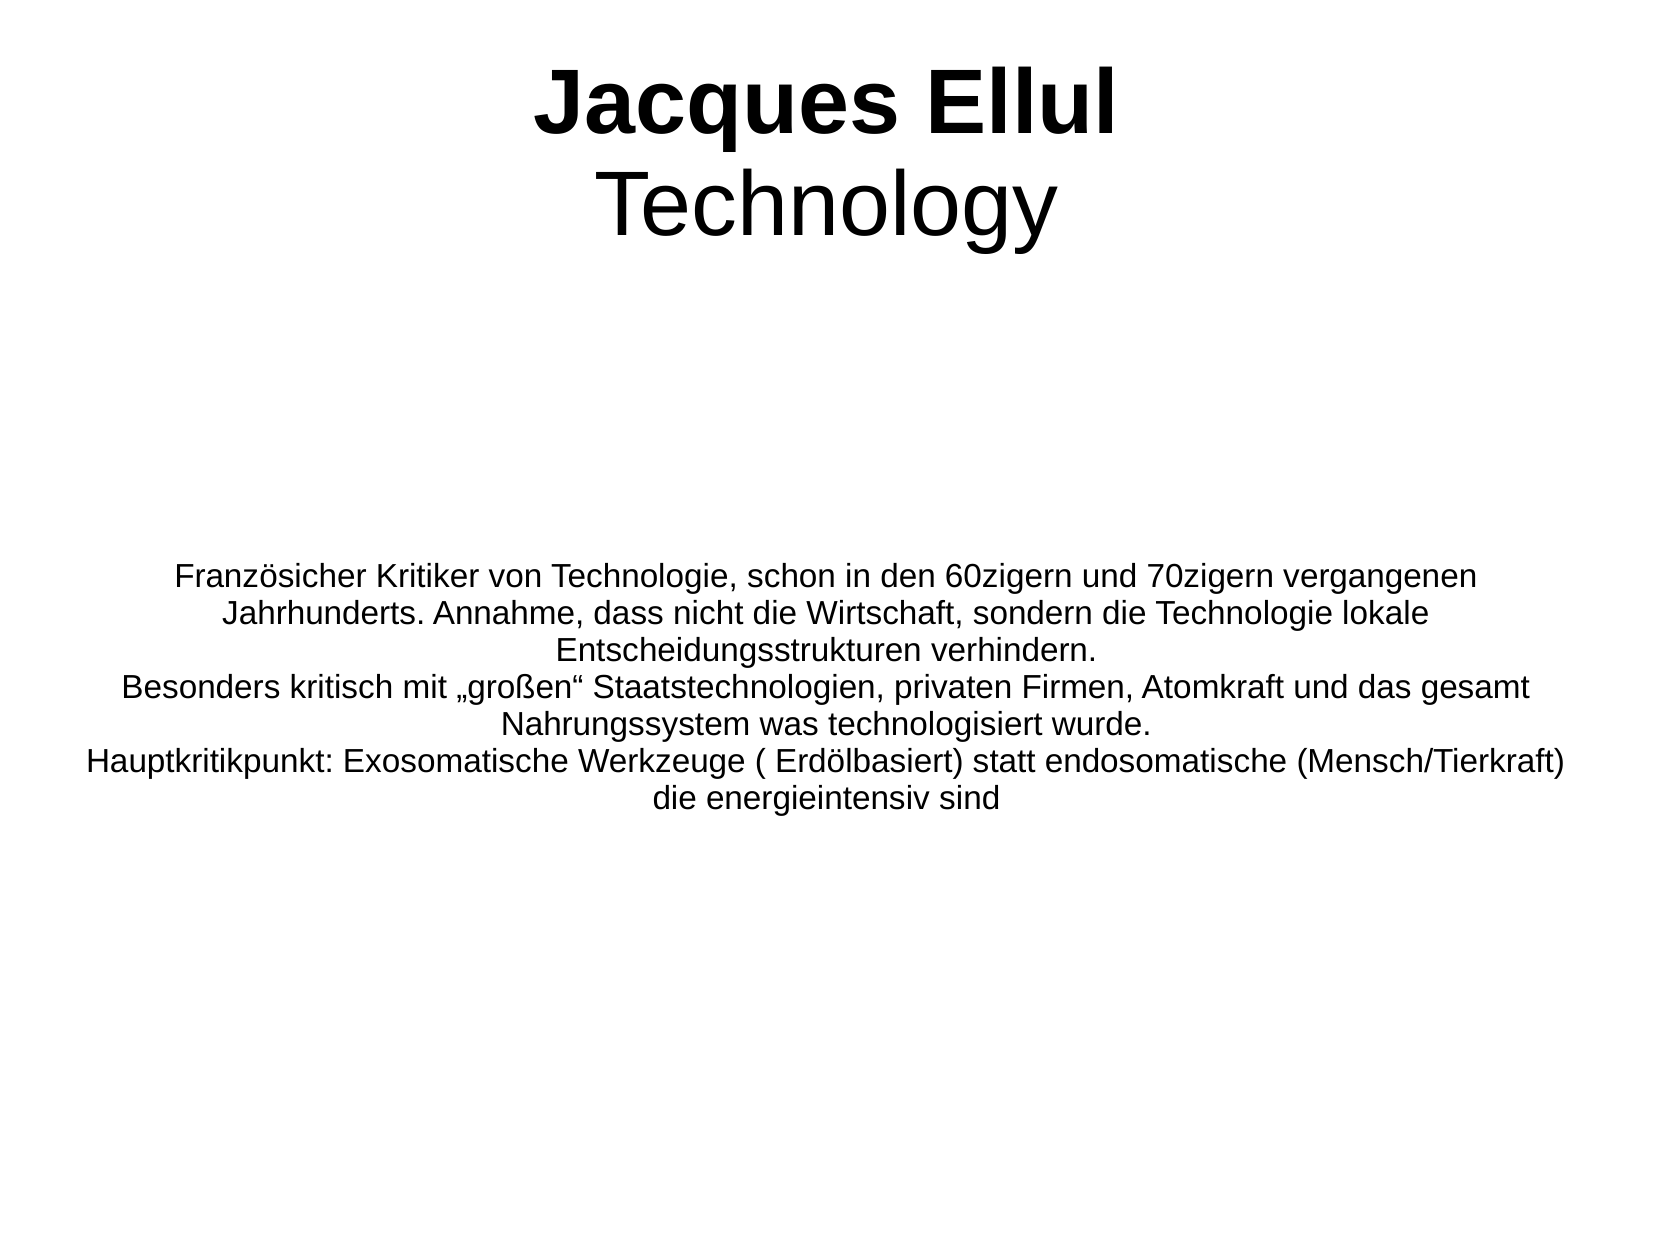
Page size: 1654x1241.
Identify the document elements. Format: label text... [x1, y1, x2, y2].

subtitle Französicher Kritiker von Technologie, schon in den 60zigern und 70zigern vergangenen Jahrhunderts. Annahme, dass nicht die Wirtschaft, sondern die Technologie lokale Entscheidungsstrukturen verhindern. Besonders kritisch mit „großen“ Staatstechnologien, privaten Firmen, Atomkraft und das gesamt Nahrungssystem was technologisiert wurde. Hauptkritikpunkt: Exosomatische Werkzeuge ( Erdölbasiert) statt endosomatische (Mensch/Tierkraft) die energieintensiv sind [82, 290, 1571, 1010]
title Jacques Ellul Technology [82, 49, 1571, 257]
